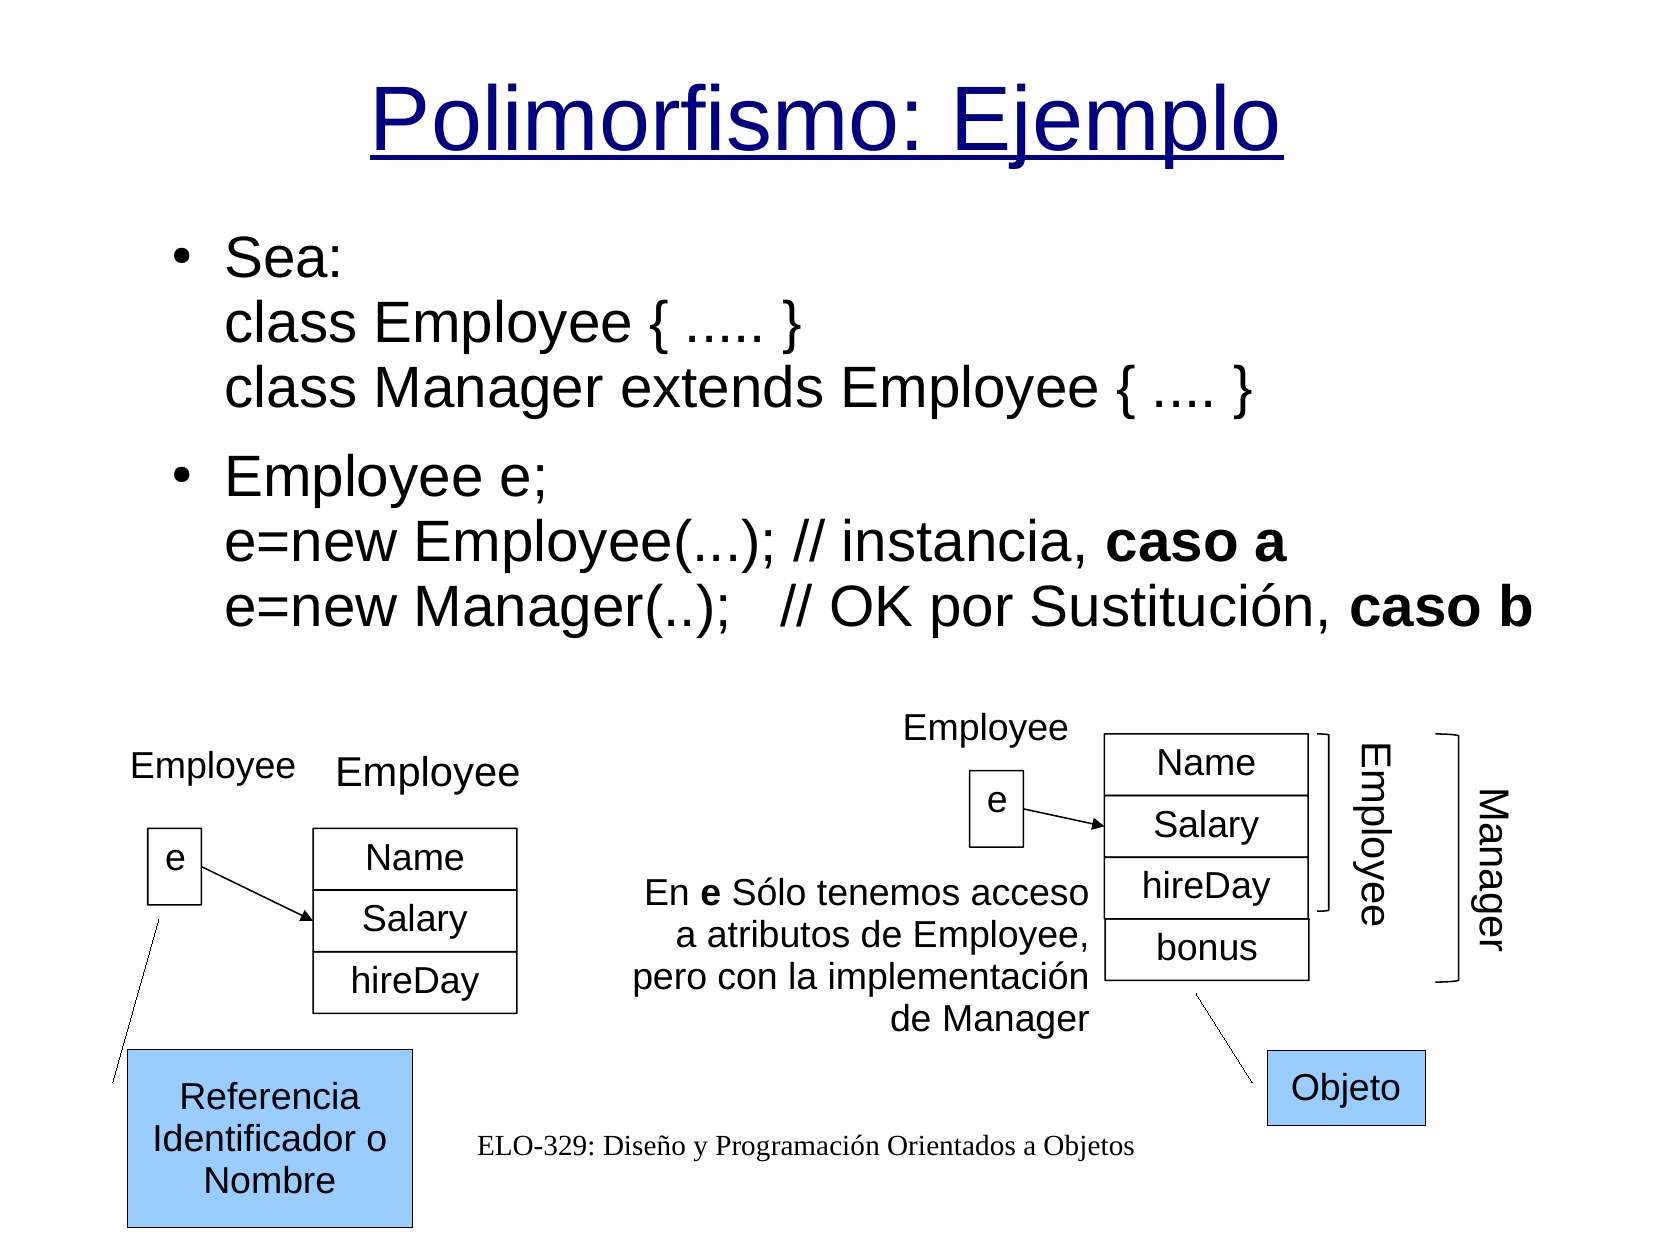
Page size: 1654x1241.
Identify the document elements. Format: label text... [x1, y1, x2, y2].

text_box hireDay [313, 951, 517, 1010]
text_box Objeto [1267, 1050, 1425, 1125]
text_box En e Sólo tenemos acceso a atributos de Employee, pero con la implementación de Manager [599, 863, 1105, 1048]
text_box Name [313, 828, 517, 886]
text_box Employee [115, 737, 312, 795]
text_box Manager [1463, 772, 1526, 968]
text_box Employee [320, 741, 536, 804]
text_box Salary [1104, 795, 1309, 854]
text_box e [972, 770, 1023, 829]
text_box Name [1104, 733, 1309, 792]
text_box Referencia Identificador o Nombre [127, 1050, 413, 1227]
text_box bonus [1105, 918, 1309, 977]
text_box e [150, 828, 201, 887]
text_box Employee [1345, 726, 1408, 943]
text_box Salary [313, 890, 517, 948]
text_box Employee [887, 698, 1084, 757]
list Sea: class Employee { ..... } class Manager extends Employee { .... } Employee e; e=new Employee(...); // instancia, caso a e=new Manager(..); // OK por Sustitución, caso b [82, 225, 1571, 676]
text_box hireDay [1104, 857, 1309, 915]
title Polimorfismo: Ejemplo [82, 49, 1571, 188]
